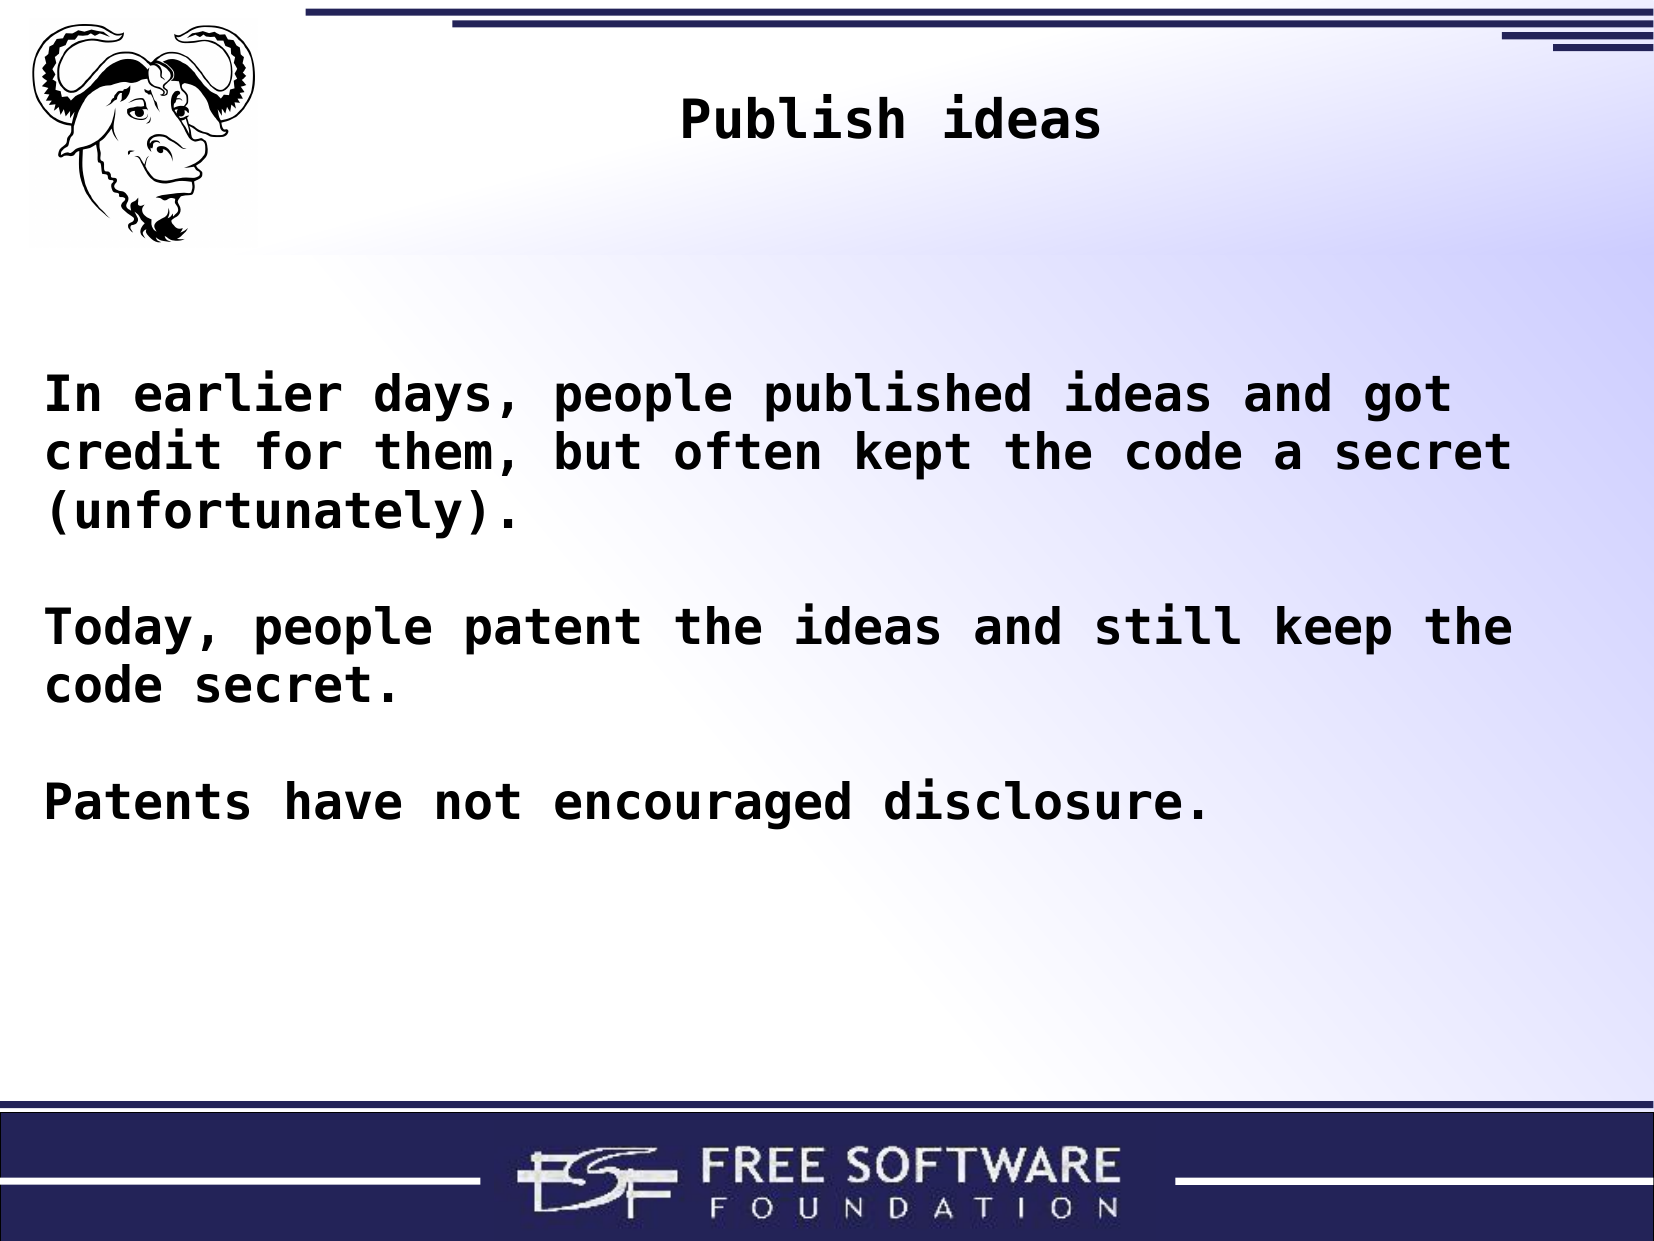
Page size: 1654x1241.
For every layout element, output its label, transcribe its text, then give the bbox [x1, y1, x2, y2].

text_box Publish ideas [317, 87, 1468, 151]
text_box [0, 0, 1654, 1241]
picture [29, 18, 258, 248]
picture [494, 1119, 1156, 1241]
text_box In earlier days, people published ideas and got credit for them, but often kept the code a secret (unfortunately). Today, people patent the ideas and still keep the code secret. Patents have not encouraged disclosure. [43, 306, 1590, 939]
